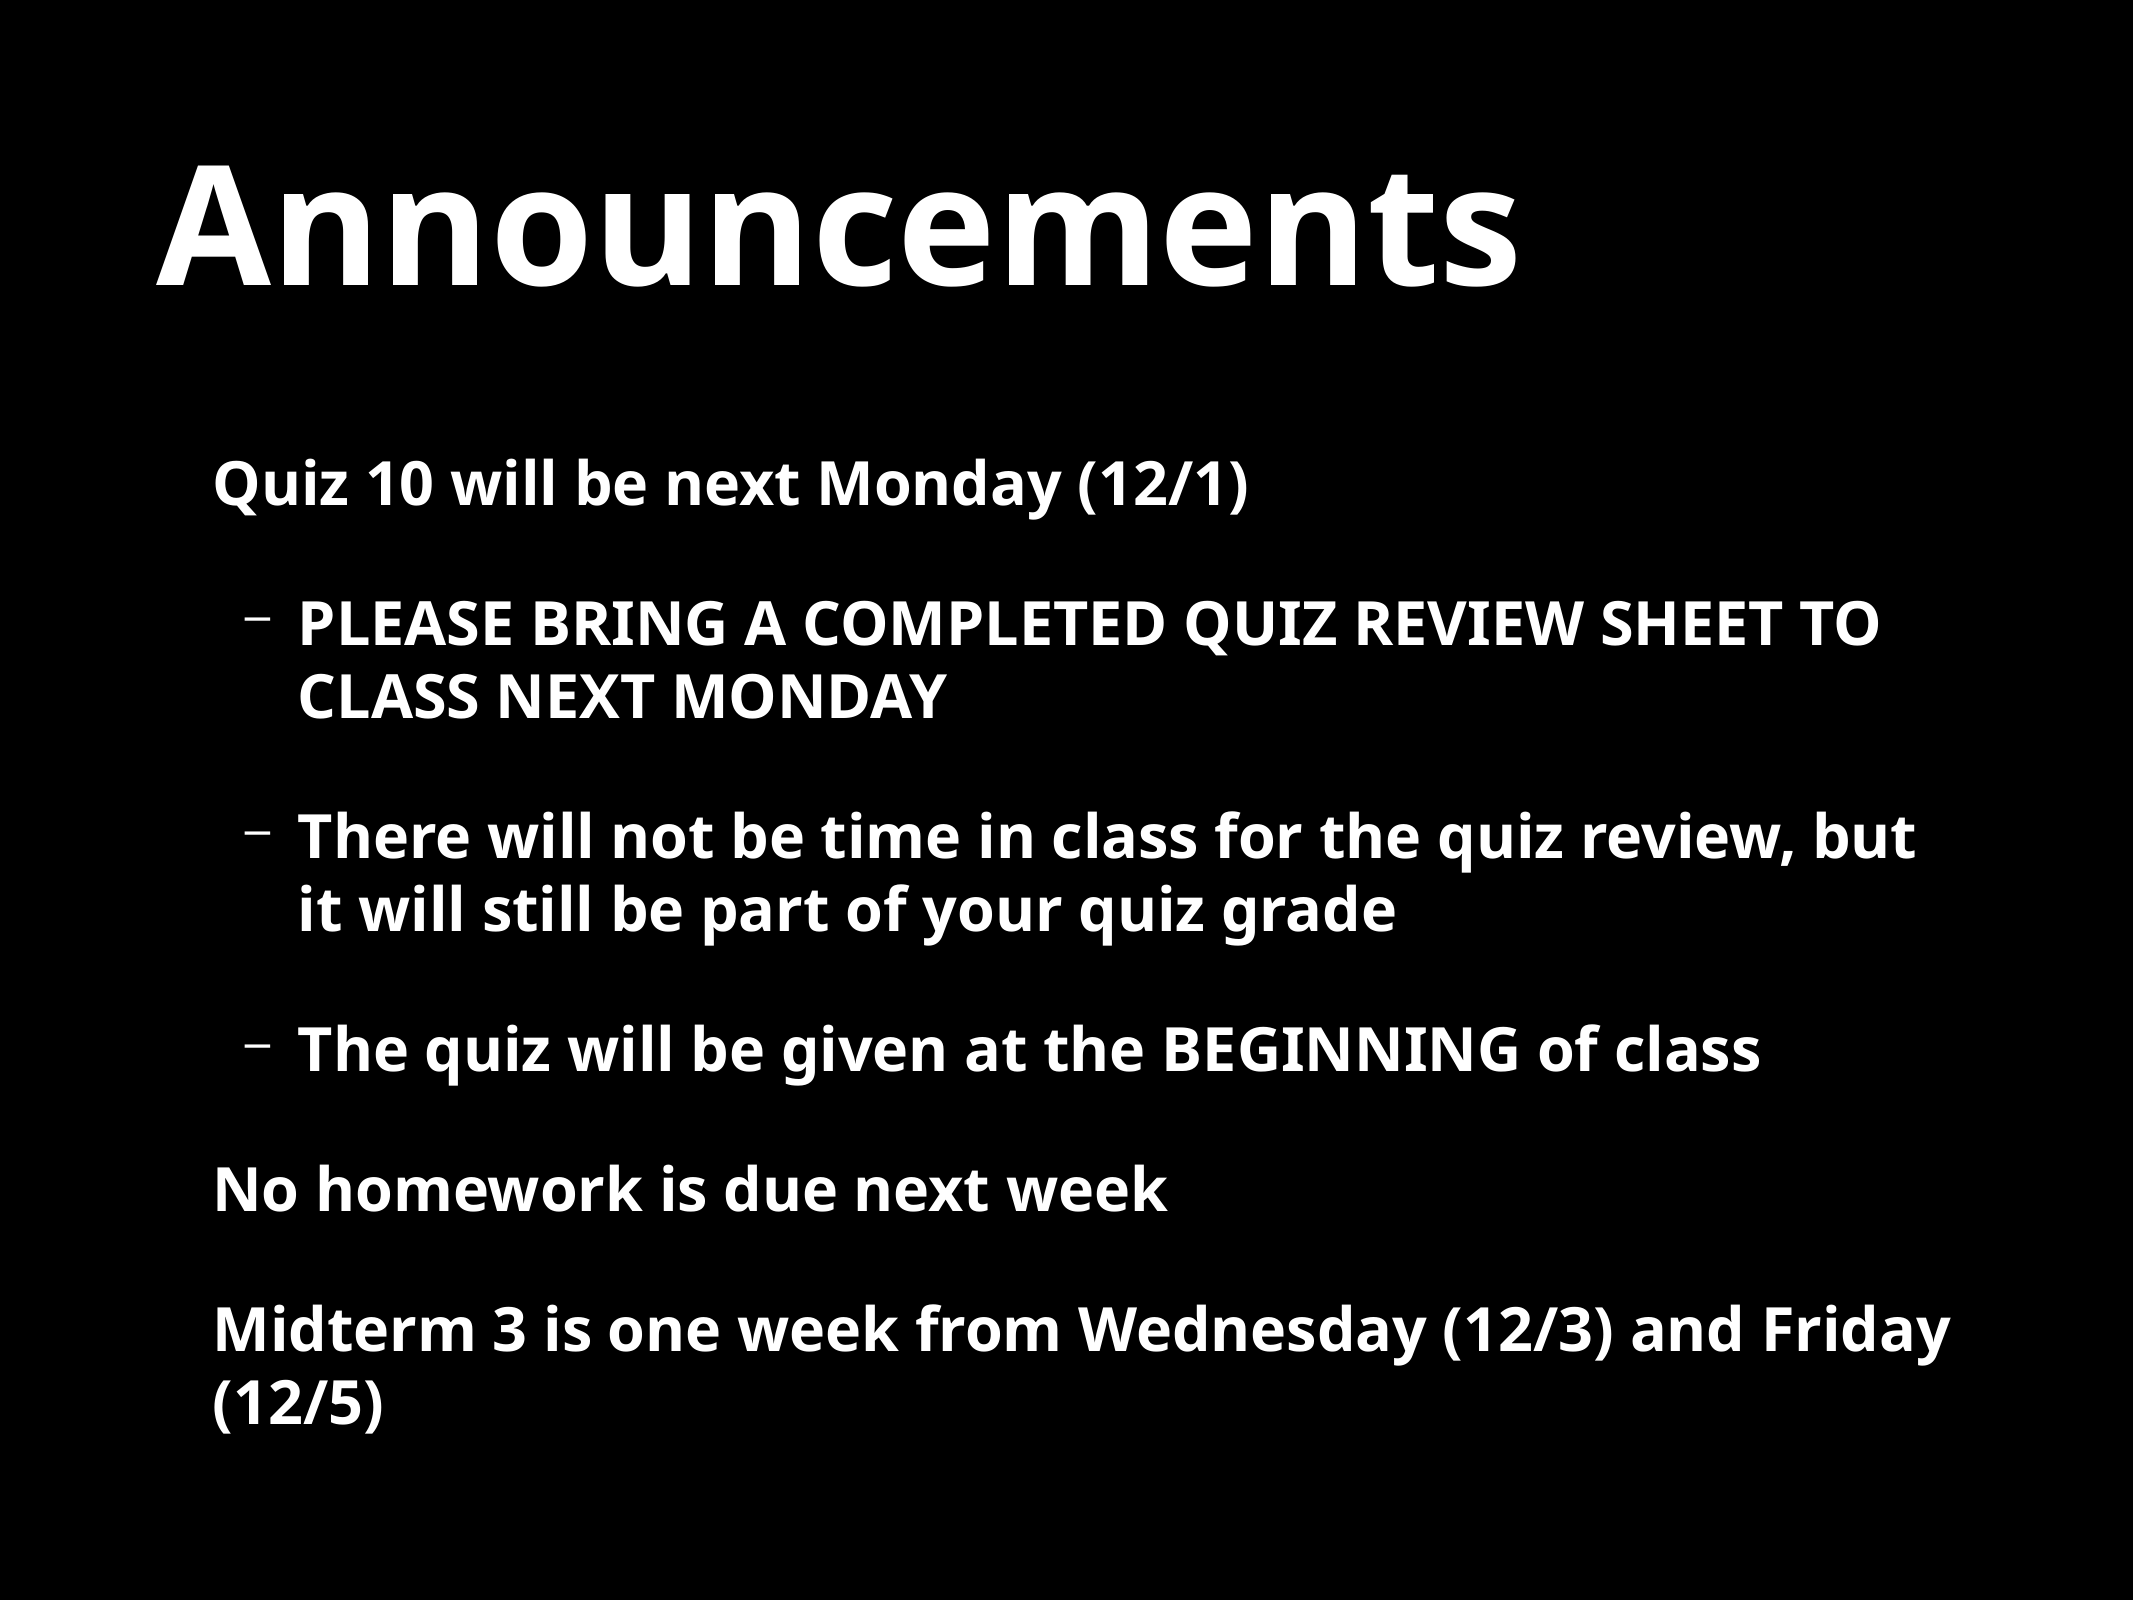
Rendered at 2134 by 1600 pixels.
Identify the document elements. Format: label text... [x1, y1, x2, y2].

title Announcements [156, 41, 1978, 396]
list Quiz 10 will be next Monday (12/1) PLEASE BRING A COMPLETED QUIZ REVIEW SHEET TO CLASS NEXT MONDAY There will not be time in class for the quiz review, but it will still be part of your quiz grade The quiz will be given at the BEGINNING of class No homework is due next week Midterm 3 is one week from Wednesday (12/3) and Friday (12/5) [156, 425, 1978, 1457]
